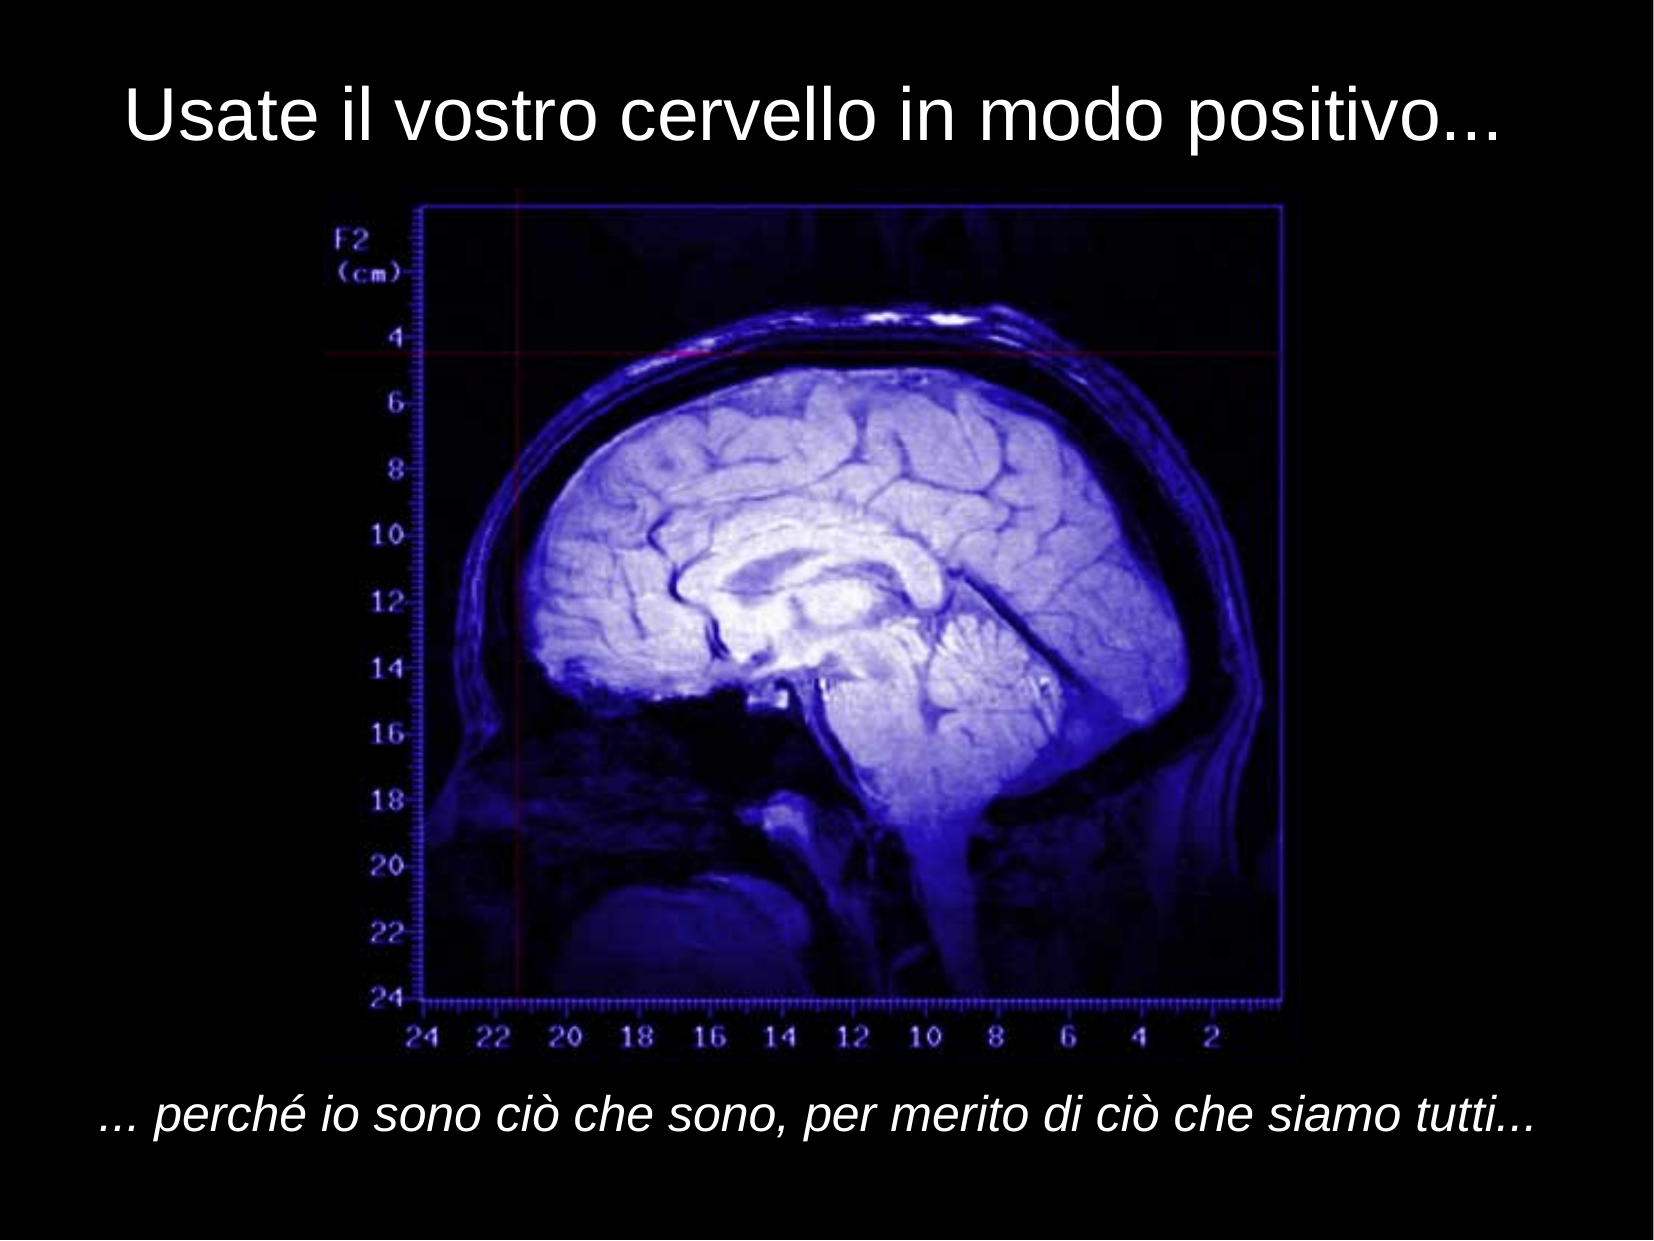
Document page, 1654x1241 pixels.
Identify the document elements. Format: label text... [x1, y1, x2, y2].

list ... perché io sono ciò che sono, per merito di ciò che siamo tutti... [0, 1083, 1654, 1241]
title Usate il vostro cervello in modo positivo... [82, 49, 1571, 398]
picture [324, 188, 1301, 1062]
